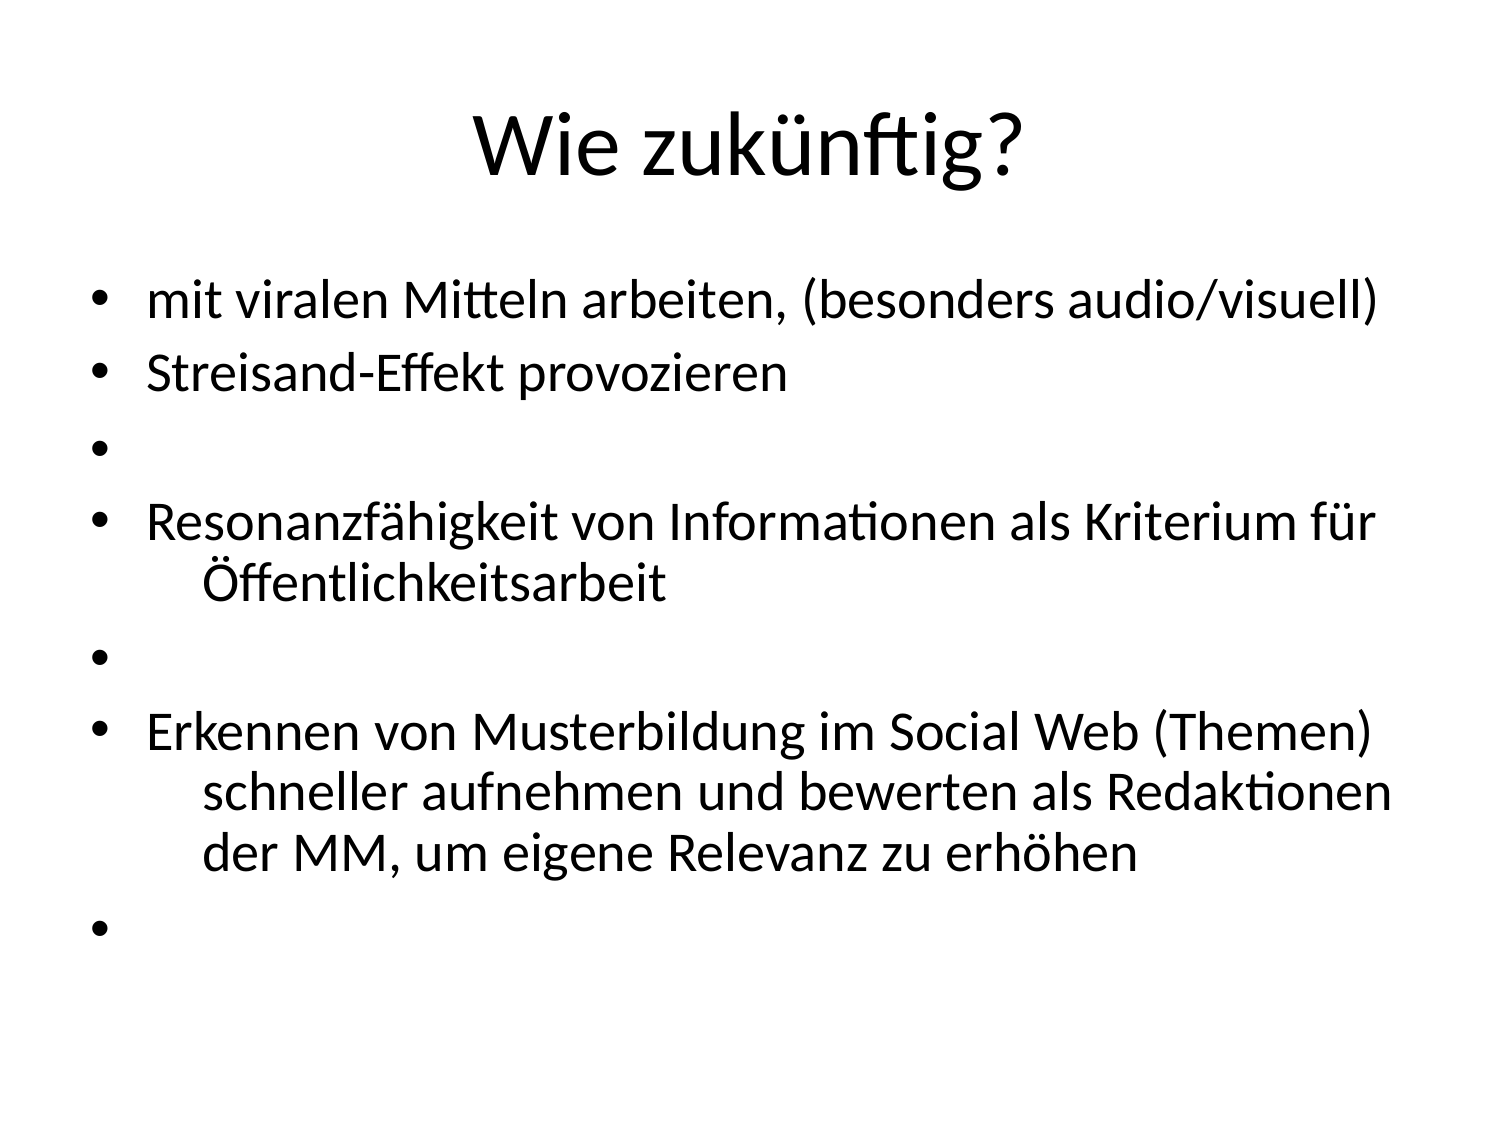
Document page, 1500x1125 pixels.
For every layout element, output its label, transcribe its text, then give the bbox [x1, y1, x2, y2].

list mit viralen Mitteln arbeiten, (besonders audio/visuell) Streisand-Effekt provozieren Resonanzfähigkeit von Informationen als Kriterium für Öffentlichkeitsarbeit Erkennen von Musterbildung im Social Web (Themen) schneller aufnehmen und bewerten als Redaktionen der MM, um eigene Relevanz zu erhöhen [75, 262, 1426, 1005]
title Wie zukünftig? [75, 45, 1426, 233]
